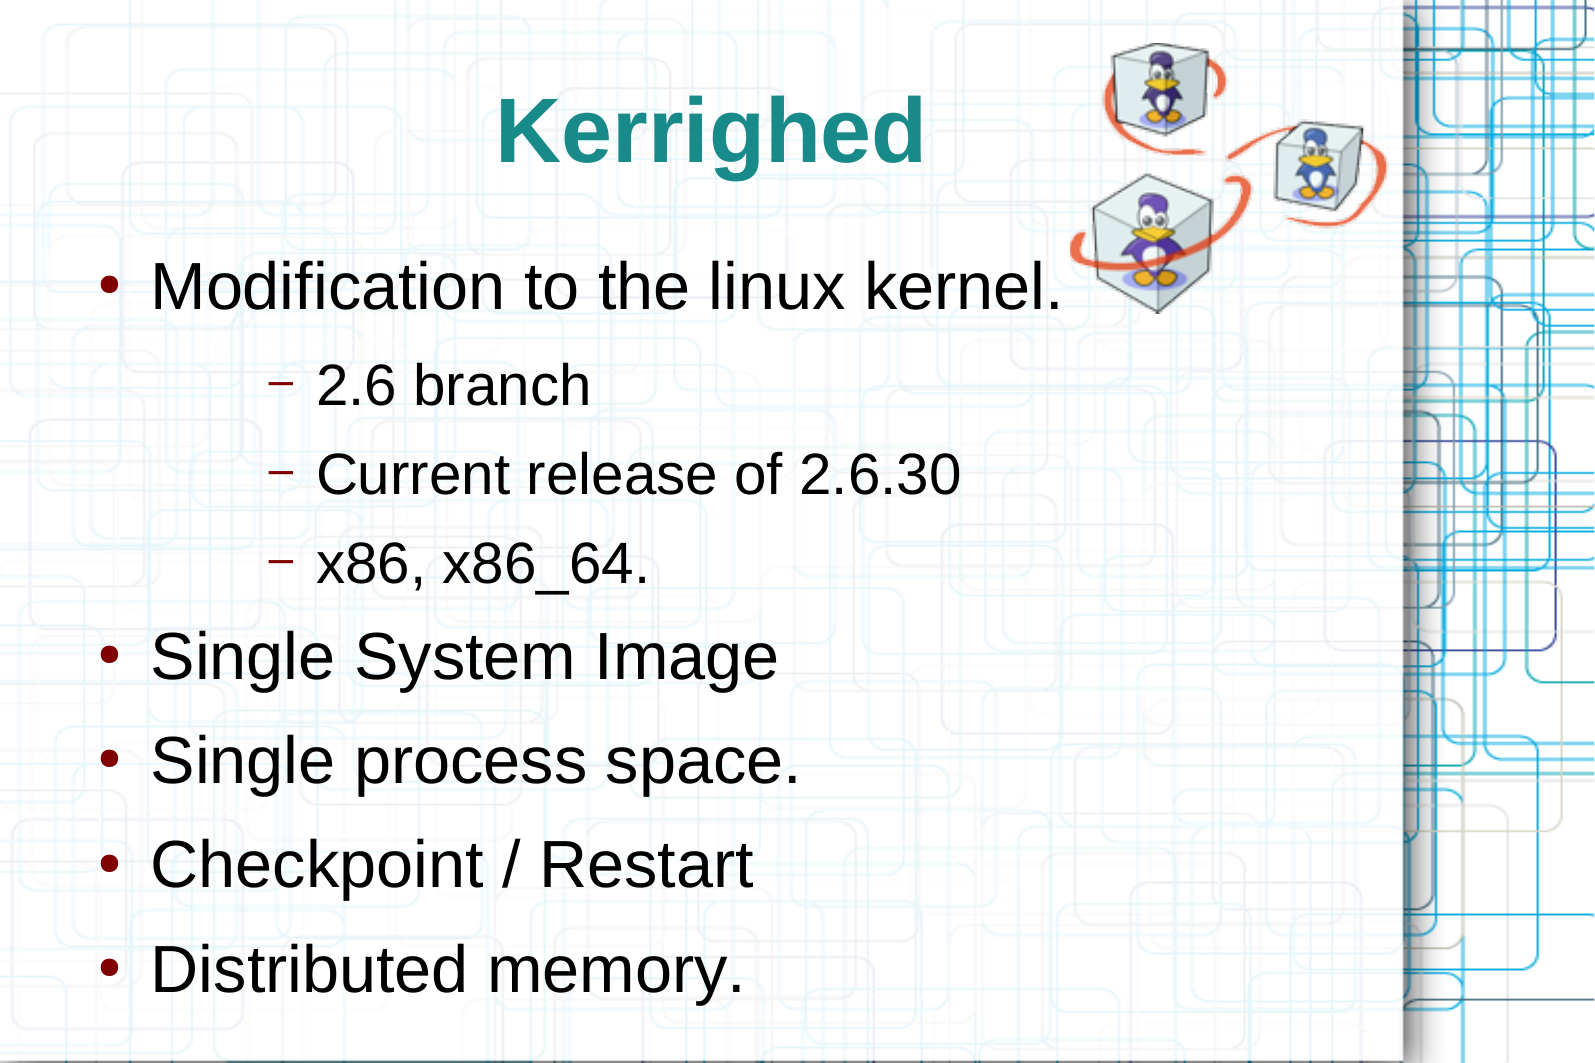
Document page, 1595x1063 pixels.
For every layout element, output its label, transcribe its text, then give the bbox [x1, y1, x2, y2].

list Modification to the linux kernel. 2.6 branch Current release of 2.6.30 x86, x86_64. Single System Image Single process space. Checkpoint / Restart Distributed memory. [79, 248, 1367, 1007]
picture [0, 0, 1595, 1063]
title Kerrighed [56, 49, 1070, 213]
